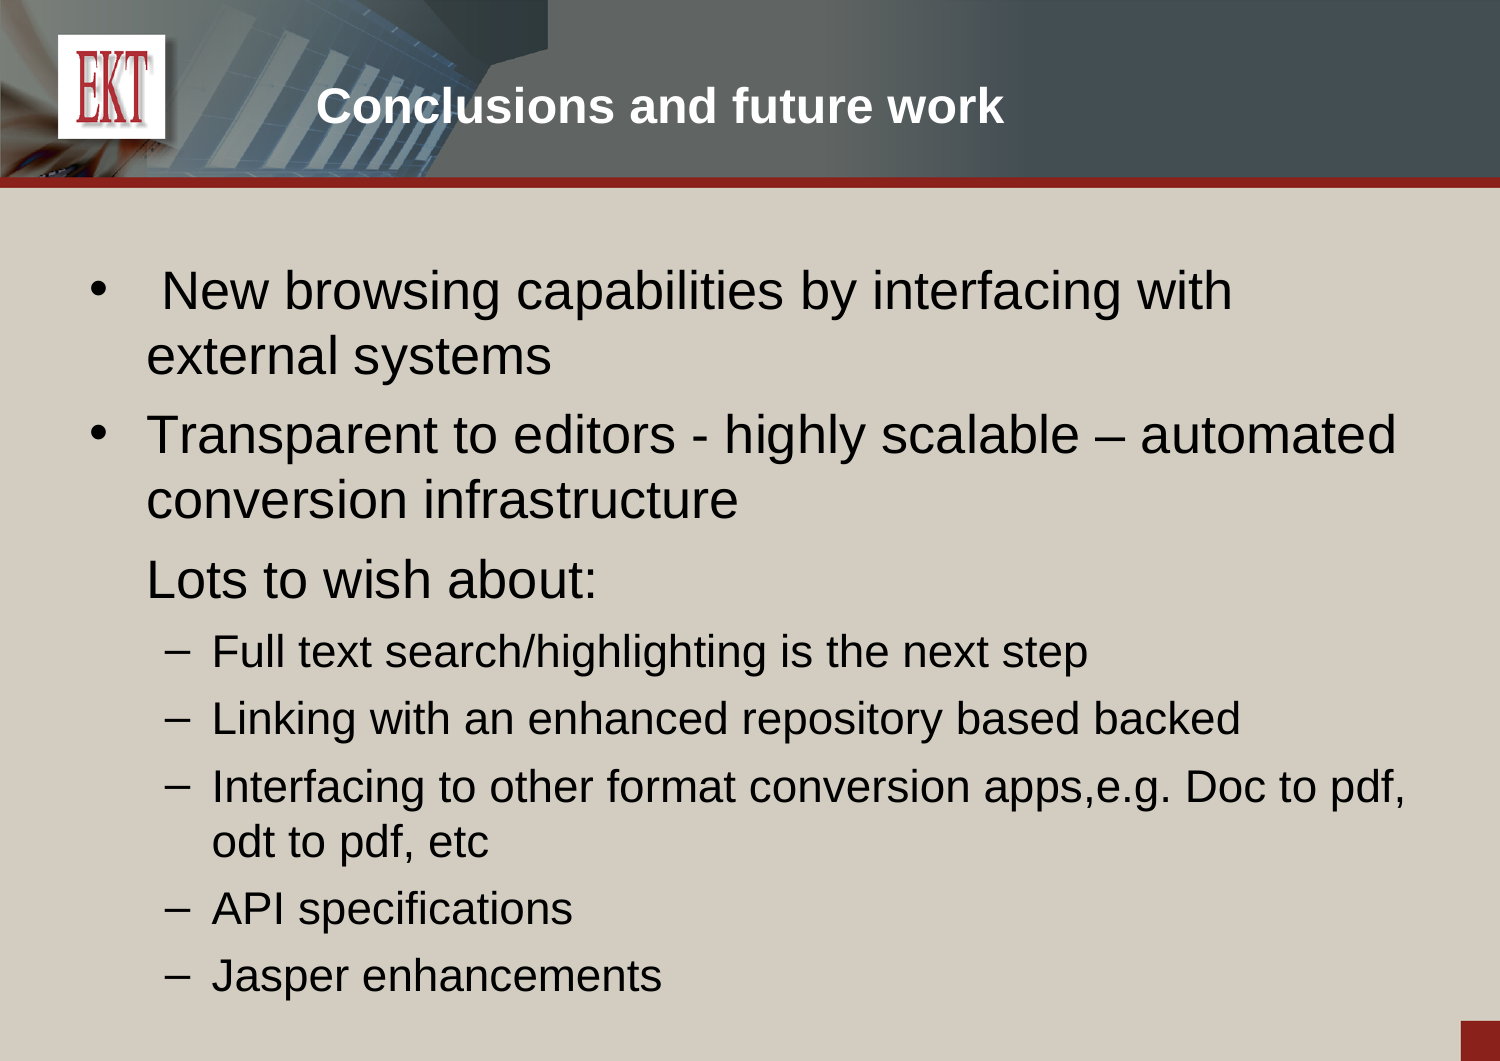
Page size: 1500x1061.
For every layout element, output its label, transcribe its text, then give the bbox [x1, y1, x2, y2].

picture [0, 0, 1500, 1061]
list New browsing capabilities by interfacing with external systems Transparent to editors - highly scalable – automated conversion infrastructure Lots to wish about: Full text search/highlighting is the next step Linking with an enhanced repository based backed Interfacing to other format conversion apps,e.g. Doc to pdf, odt to pdf, etc API specifications Jasper enhancements [75, 247, 1426, 1009]
title Conclusions and future work [301, 42, 1426, 165]
